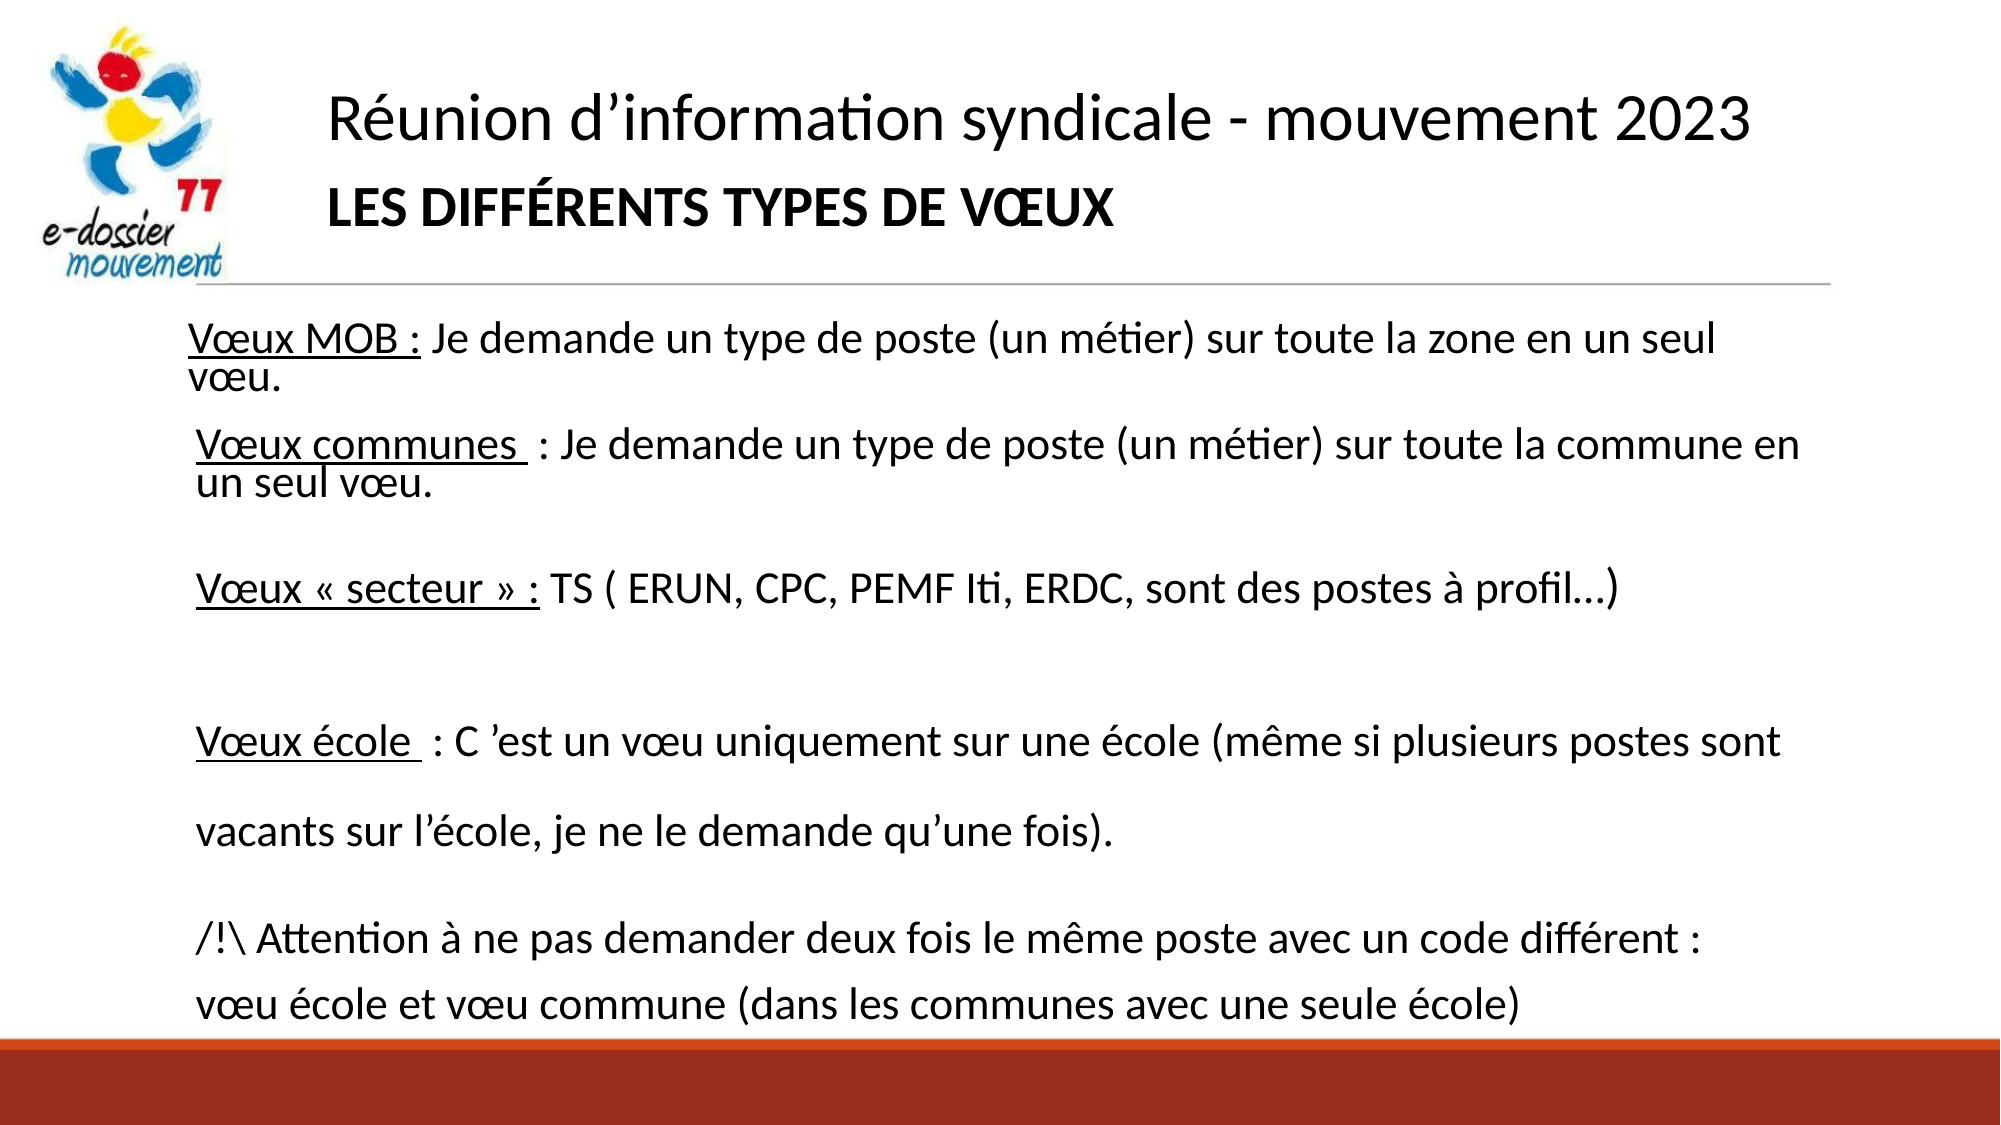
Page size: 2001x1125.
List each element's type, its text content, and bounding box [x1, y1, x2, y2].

text_box [0, 0, 2000, 1125]
text_box /!\ Attention à ne pas demander deux fois le même poste avec un code différent : vœu école et vœu commune (dans les communes avec une seule école) [195, 896, 1788, 1029]
text_box Vœux communes : Je demande un type de poste (un métier) sur toute la commune en [195, 401, 1832, 469]
text_box vœu. [187, 334, 308, 401]
text_box Vœux école : C ’est un vœu uniquement sur une école (même si plusieurs postes sont [195, 698, 1790, 766]
text_box vacants sur l’école, je ne le demande qu’une fois). [195, 790, 1129, 857]
text_box Réunion d’information syndicale - mouvement 2023 LES DIFFÉRENTS TYPES DE VŒUX [327, 55, 1920, 239]
text_box Vœux « secteur » : TS ( ERUN, CPC, PEMF Iti, ERDC, sont des postes à profil…) [195, 547, 1692, 614]
text_box un seul vœu. [195, 441, 459, 508]
text_box Vœux MOB : Je demande un type de poste (un métier) sur toute la zone en un seul [187, 295, 1756, 363]
